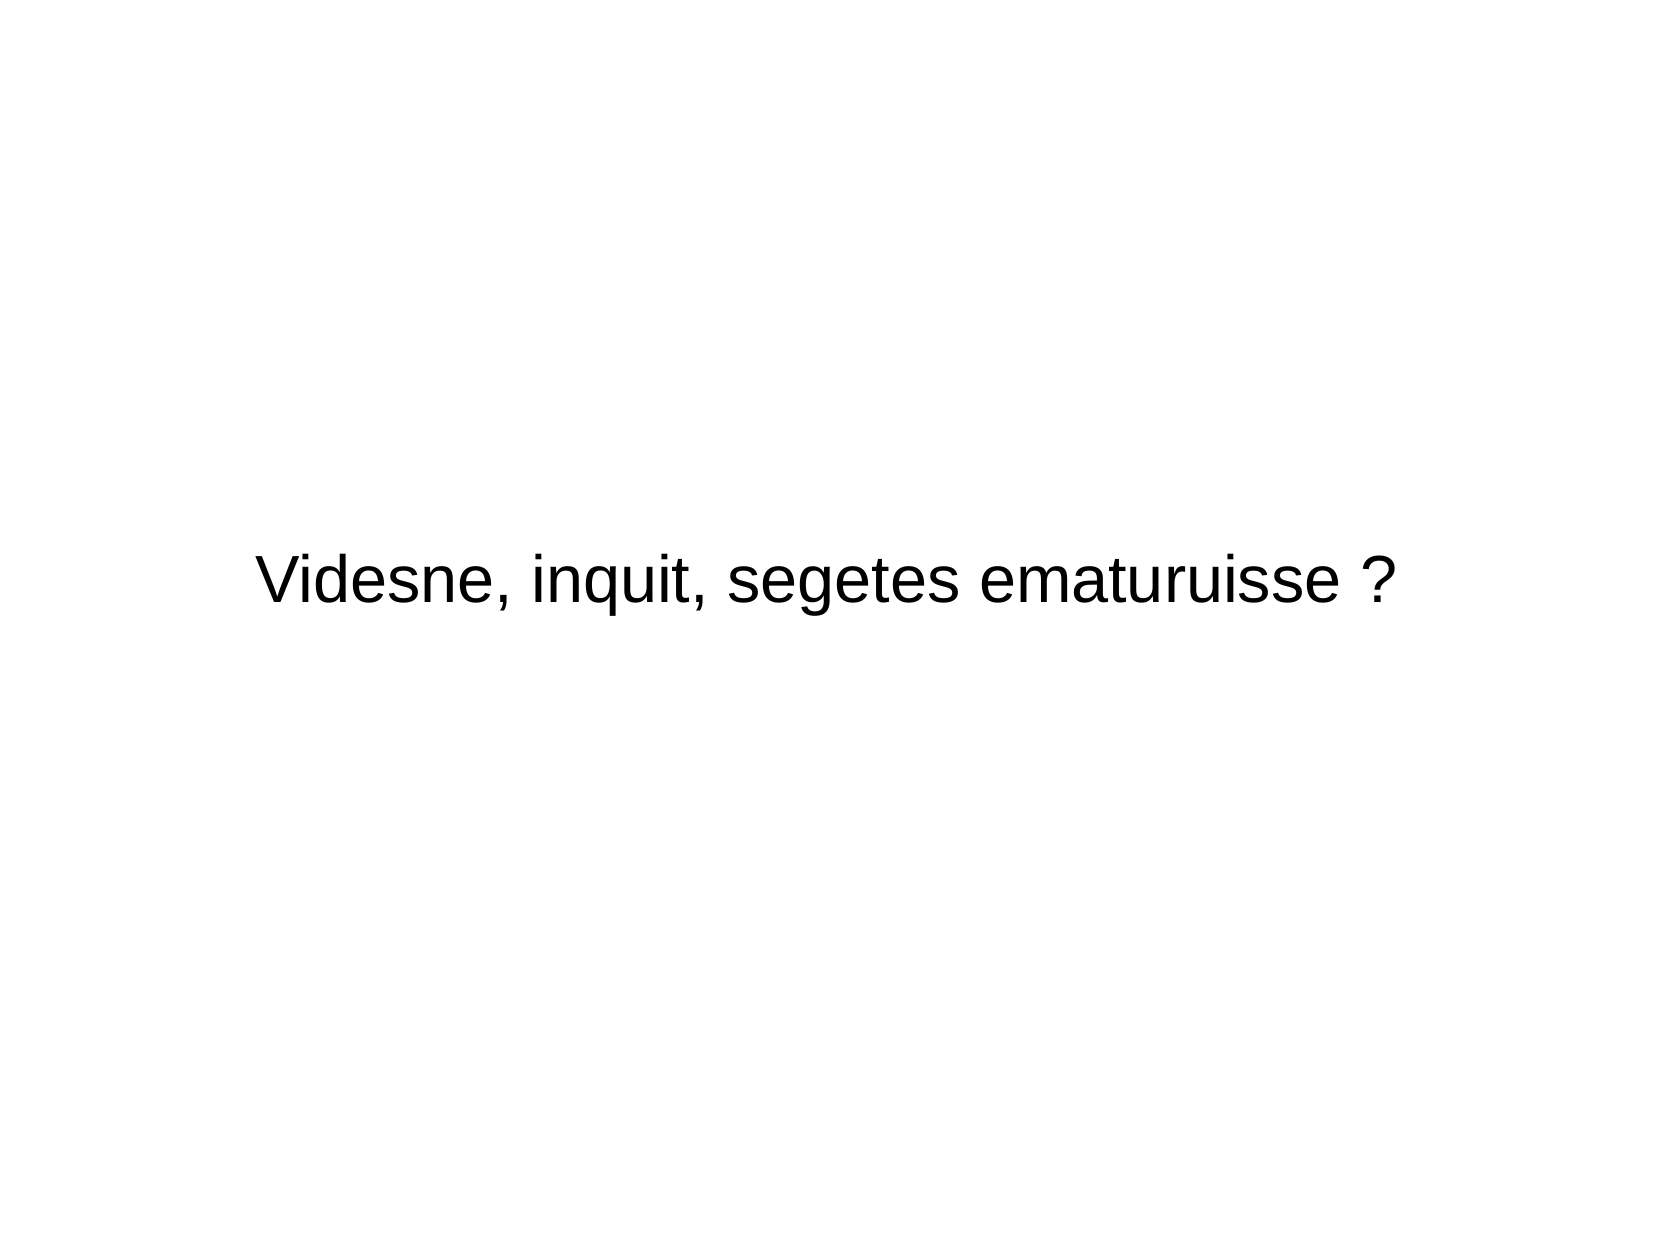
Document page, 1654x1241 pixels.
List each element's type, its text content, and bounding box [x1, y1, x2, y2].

subtitle Videsne, inquit, segetes ematuruisse ? [82, 56, 1571, 1102]
